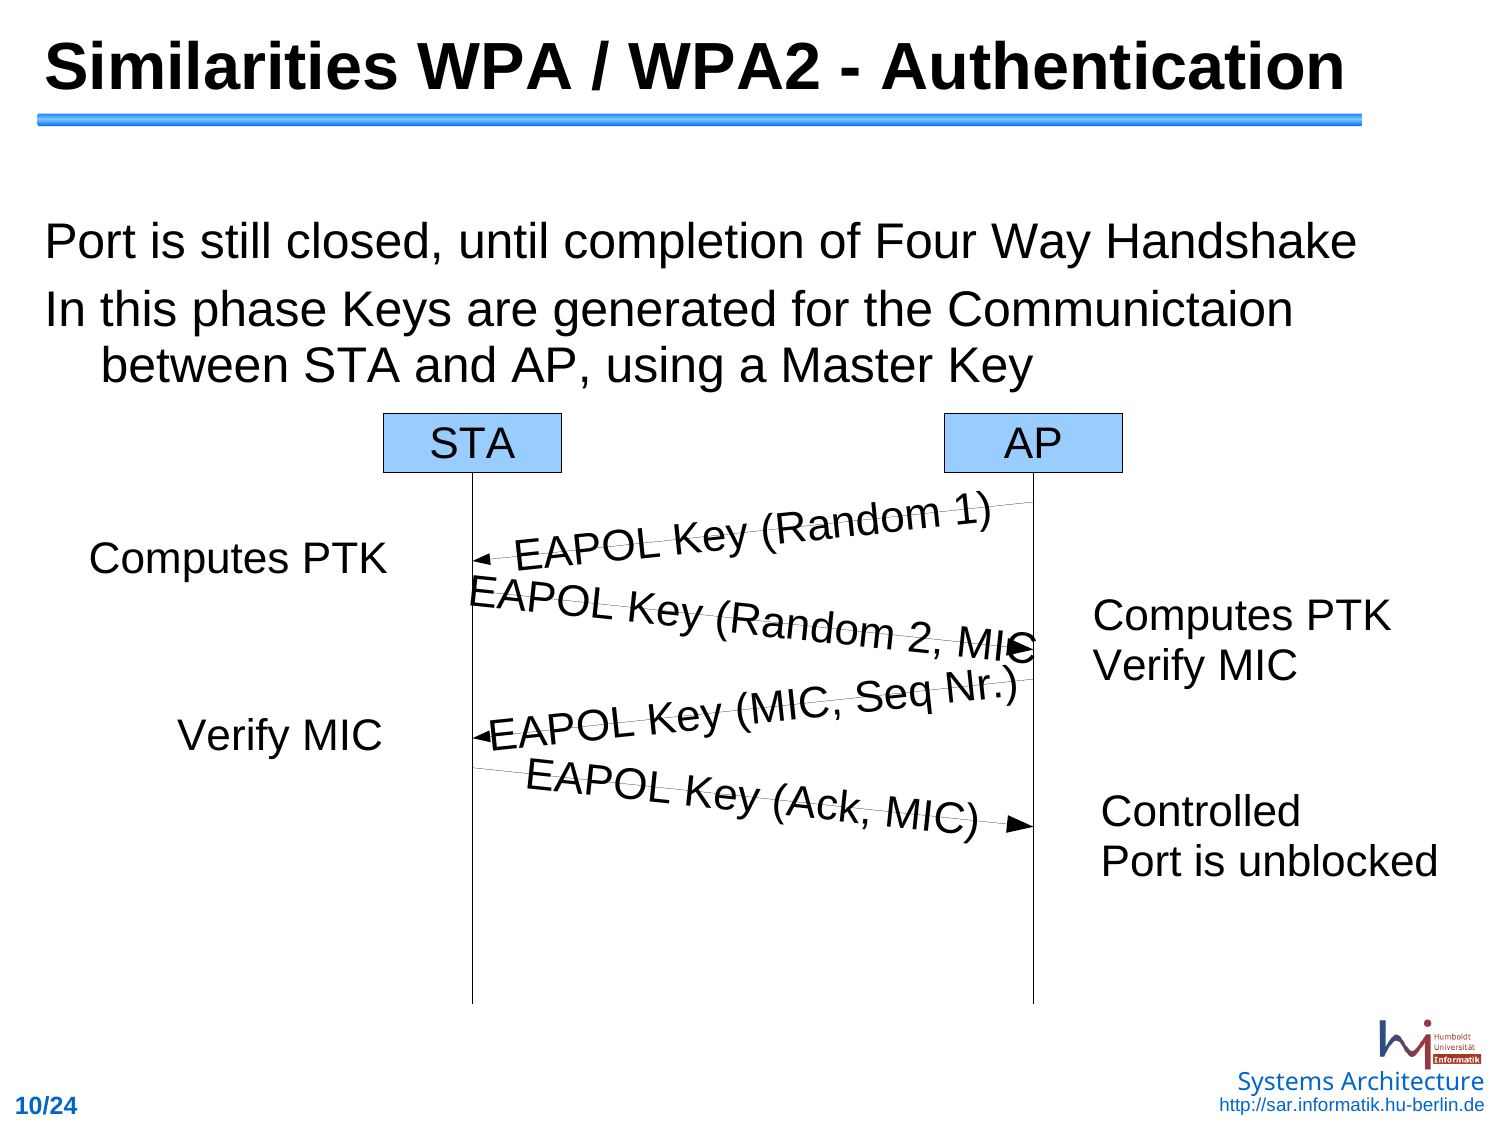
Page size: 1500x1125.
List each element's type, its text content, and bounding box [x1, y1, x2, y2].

text_box AP [944, 413, 1123, 473]
text_box Computes PTK Verify MIC [1092, 590, 1393, 689]
picture [1376, 1059, 1483, 1071]
list Port is still closed, until completion of Four Way Handshake In this phase Keys are generated for the Communictaion between STA and AP, using a Master Key [29, 137, 1500, 1059]
text_box STA [383, 413, 562, 473]
text_box Computes PTK [88, 533, 389, 583]
text_box Controlled Port is unblocked [1100, 786, 1440, 886]
title Similarities WPA / WPA2 - Authentication [29, 20, 1500, 114]
text_box Verify MIC [177, 710, 384, 760]
